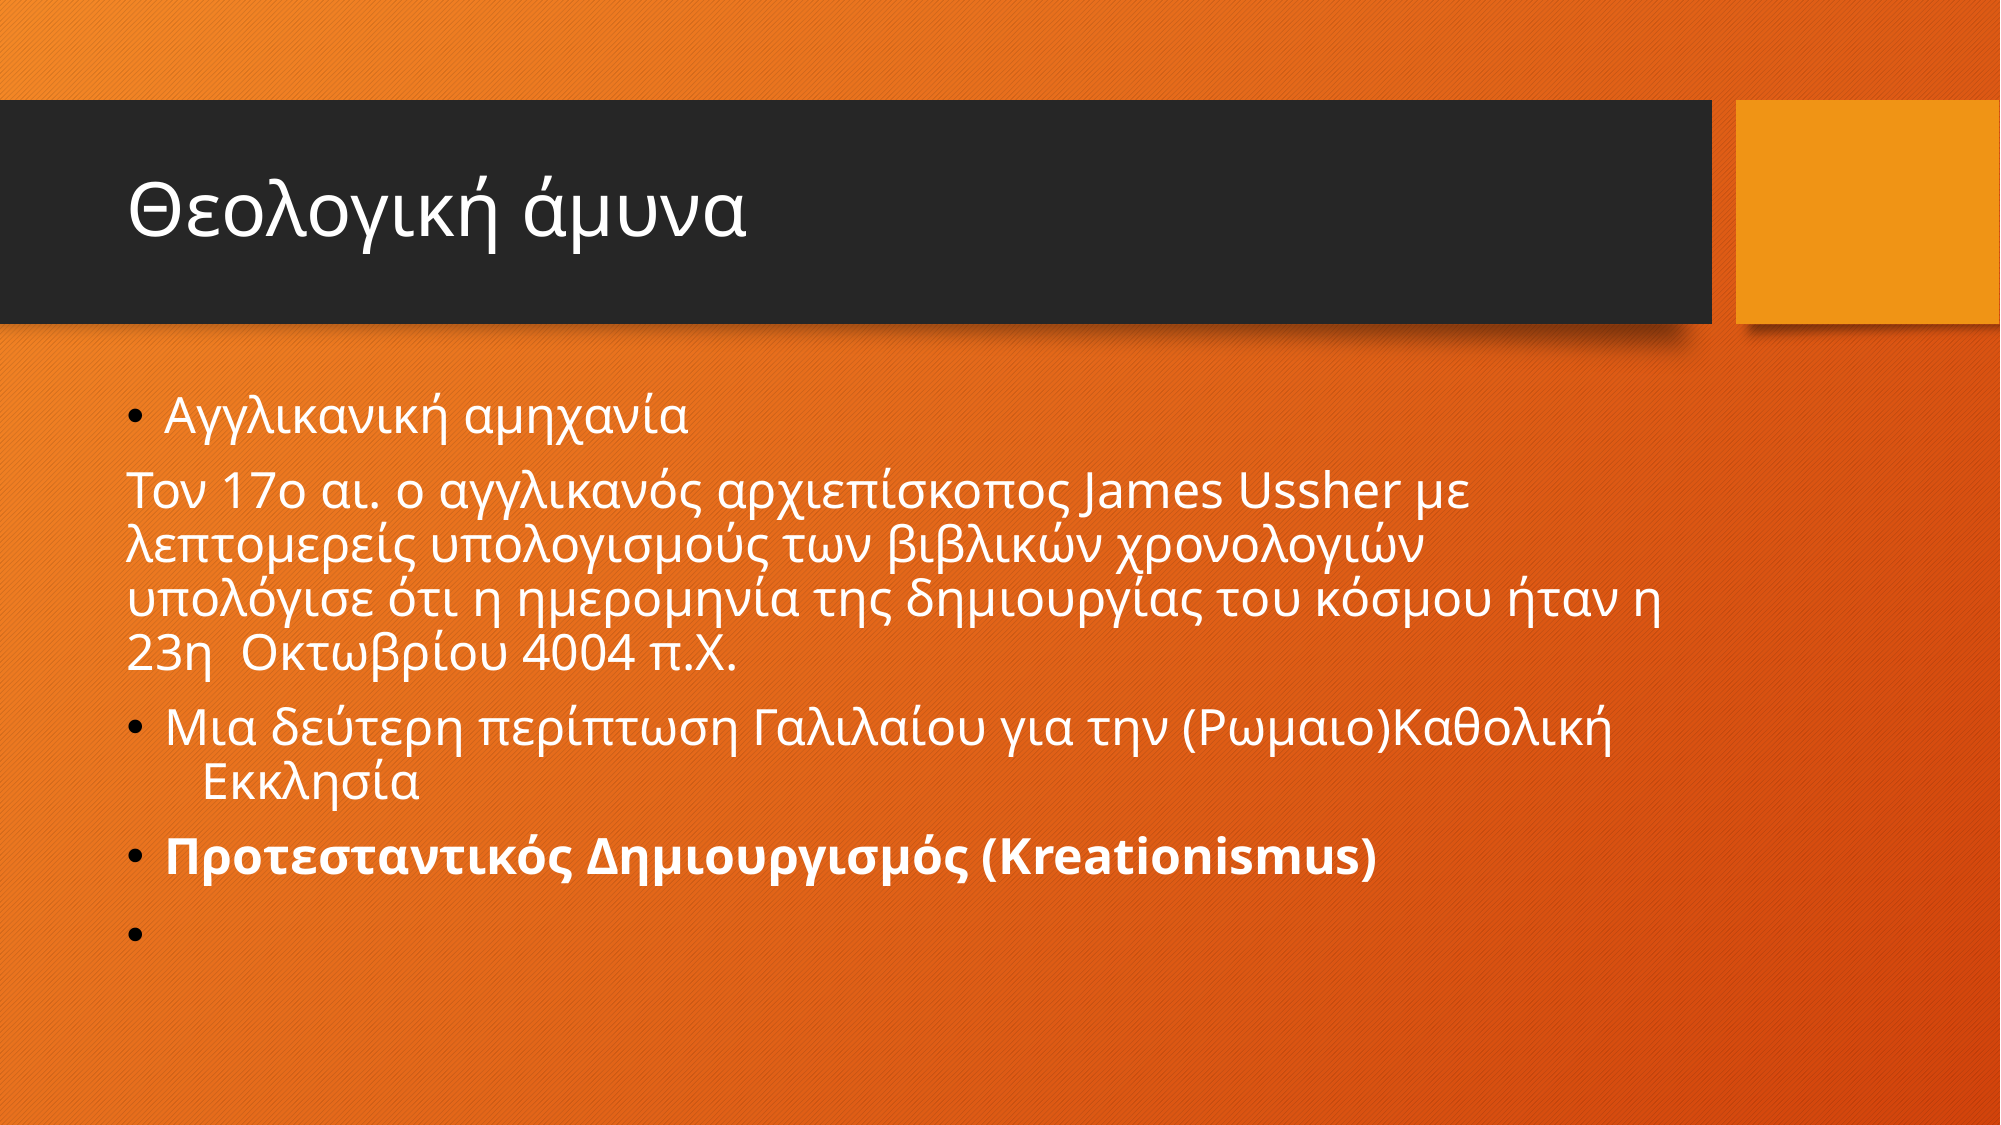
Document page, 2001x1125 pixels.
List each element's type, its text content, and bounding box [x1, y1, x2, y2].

title Θεολογική άμυνα [111, 123, 1689, 301]
list Αγγλικανική αμηχανία Τον 17ο αι. ο αγγλικανός αρχιεπίσκοπος James Ussher με λεπτομερείς υπολογισμούς των βιβλικών χρονολογιών υπολόγισε ότι η ημερομηνία της δημιουργίας του κόσμου ήταν η 23η Οκτωβρίου 4004 π.Χ. Μια δεύτερη περίπτωση Γαλιλαίου για την (Ρωμαιο)Καθολική Εκκλησία Προτεσταντικός Δημιουργισμός (Kreationismus) [111, 383, 1689, 974]
